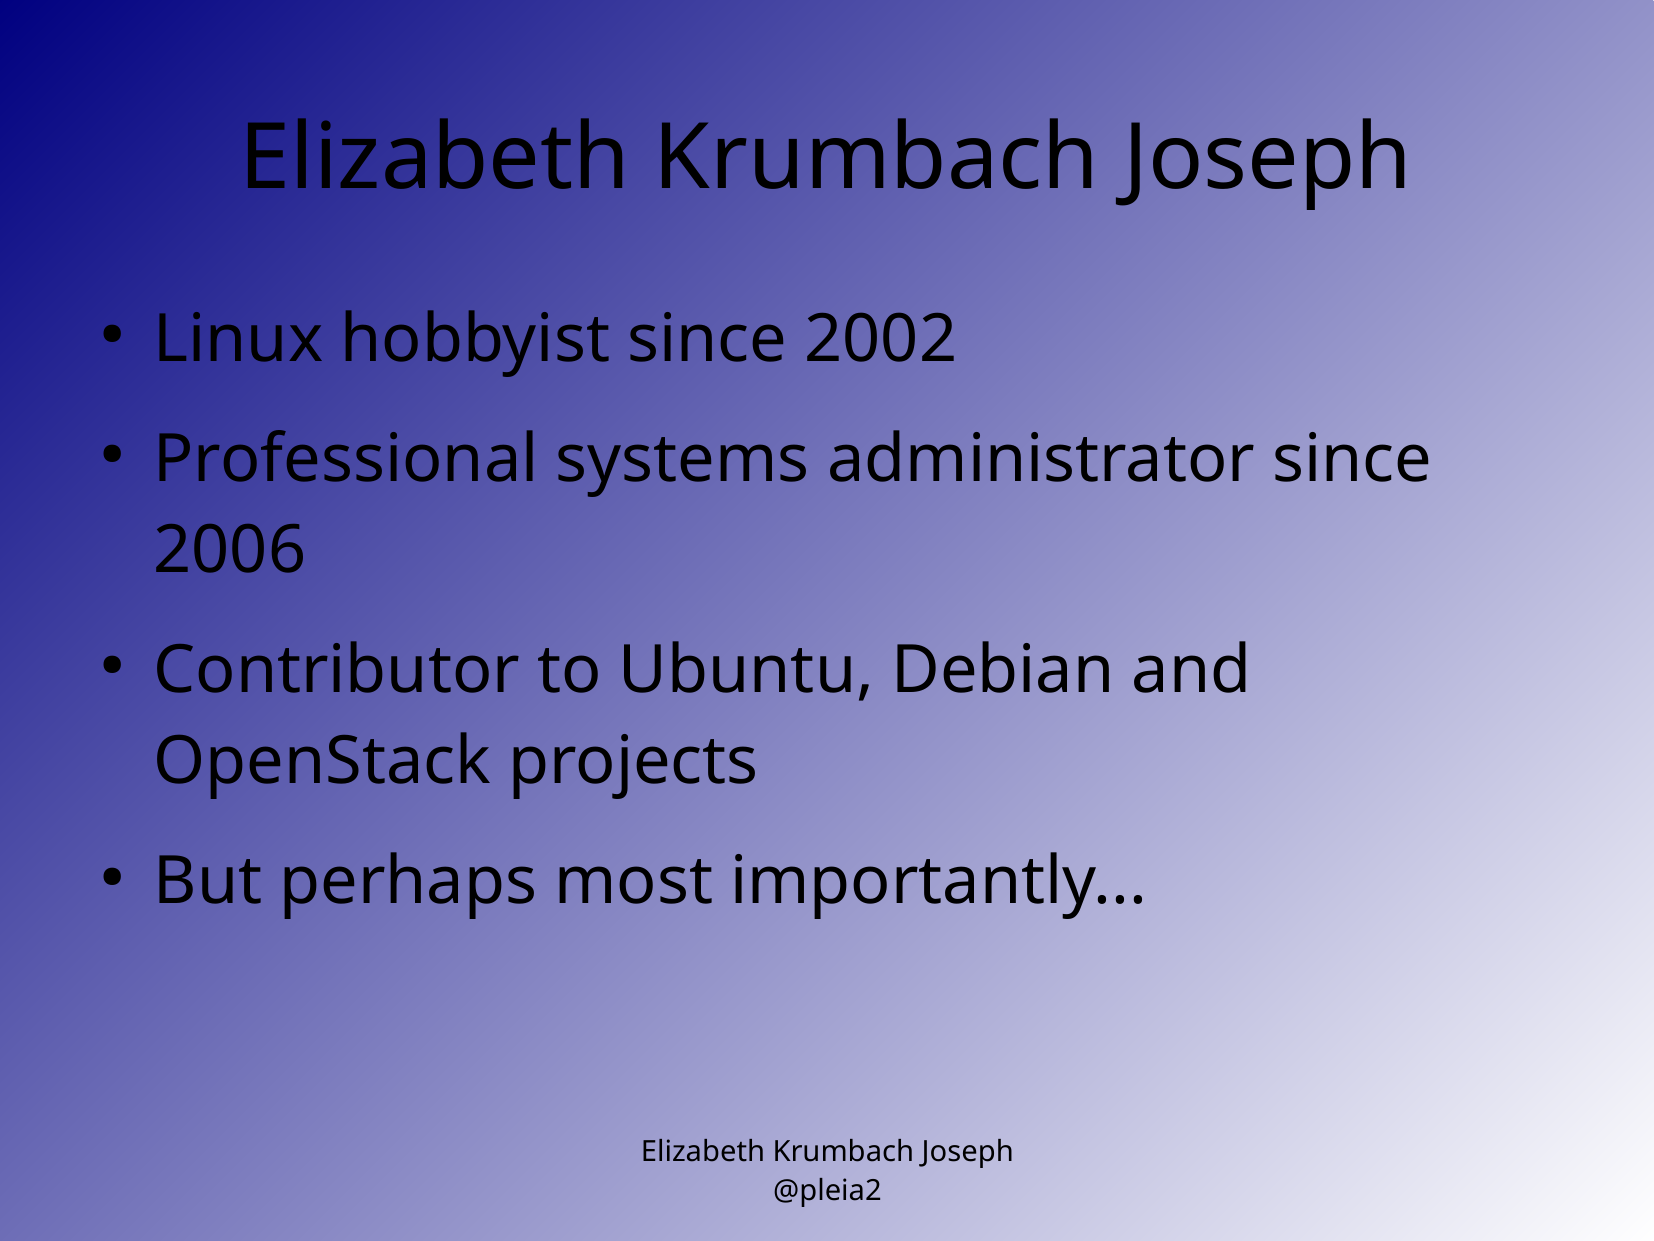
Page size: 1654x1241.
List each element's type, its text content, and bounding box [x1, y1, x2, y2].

list Linux hobbyist since 2002 Professional systems administrator since 2006 Contributor to Ubuntu, Debian and OpenStack projects But perhaps most importantly... [82, 290, 1571, 1010]
title Elizabeth Krumbach Joseph [82, 49, 1571, 257]
